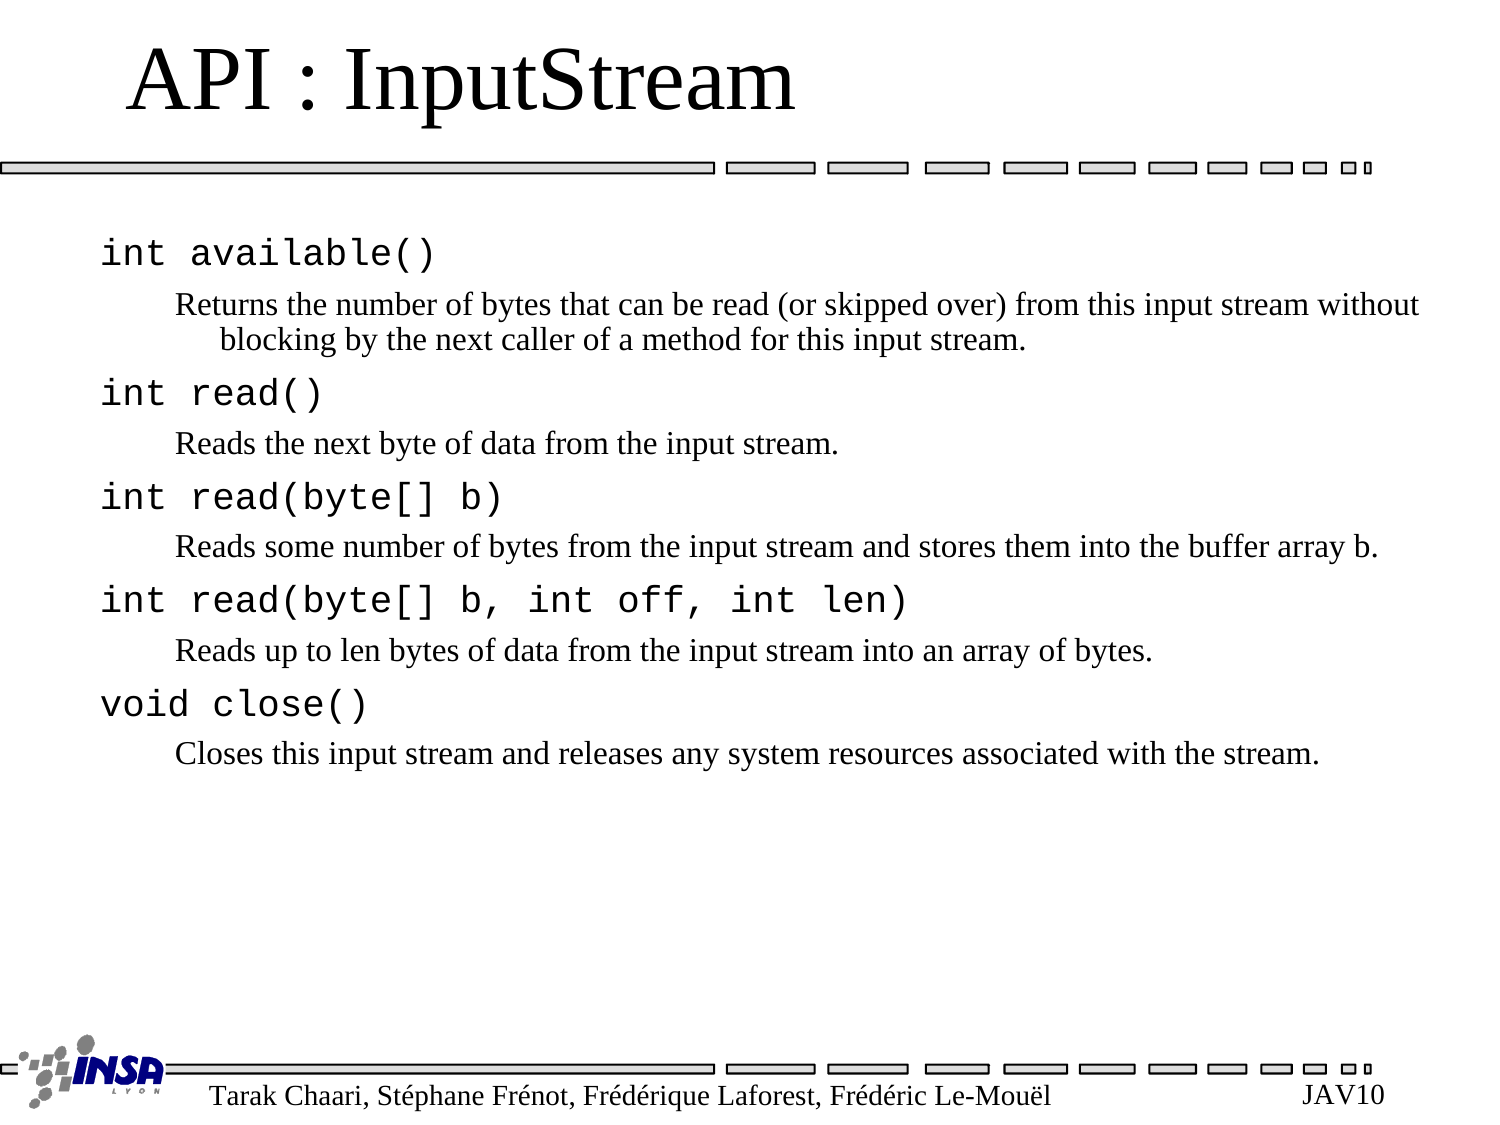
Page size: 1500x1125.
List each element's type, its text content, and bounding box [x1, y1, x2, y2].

title API : InputStream [125, 7, 1399, 155]
list int available()‏ Returns the number of bytes that can be read (or skipped over) from this input stream without blocking by the next caller of a method for this input stream. int read()‏ Reads the next byte of data from the input stream. int read(byte[] b)‏ Reads some number of bytes from the input stream and stores them into the buffer array b. int read(byte[] b, int off, int len)‏ Reads up to len bytes of data from the input stream into an array of bytes. void close()‏ Closes this input stream and releases any system resources associated with the stream. [99, 231, 1469, 1024]
